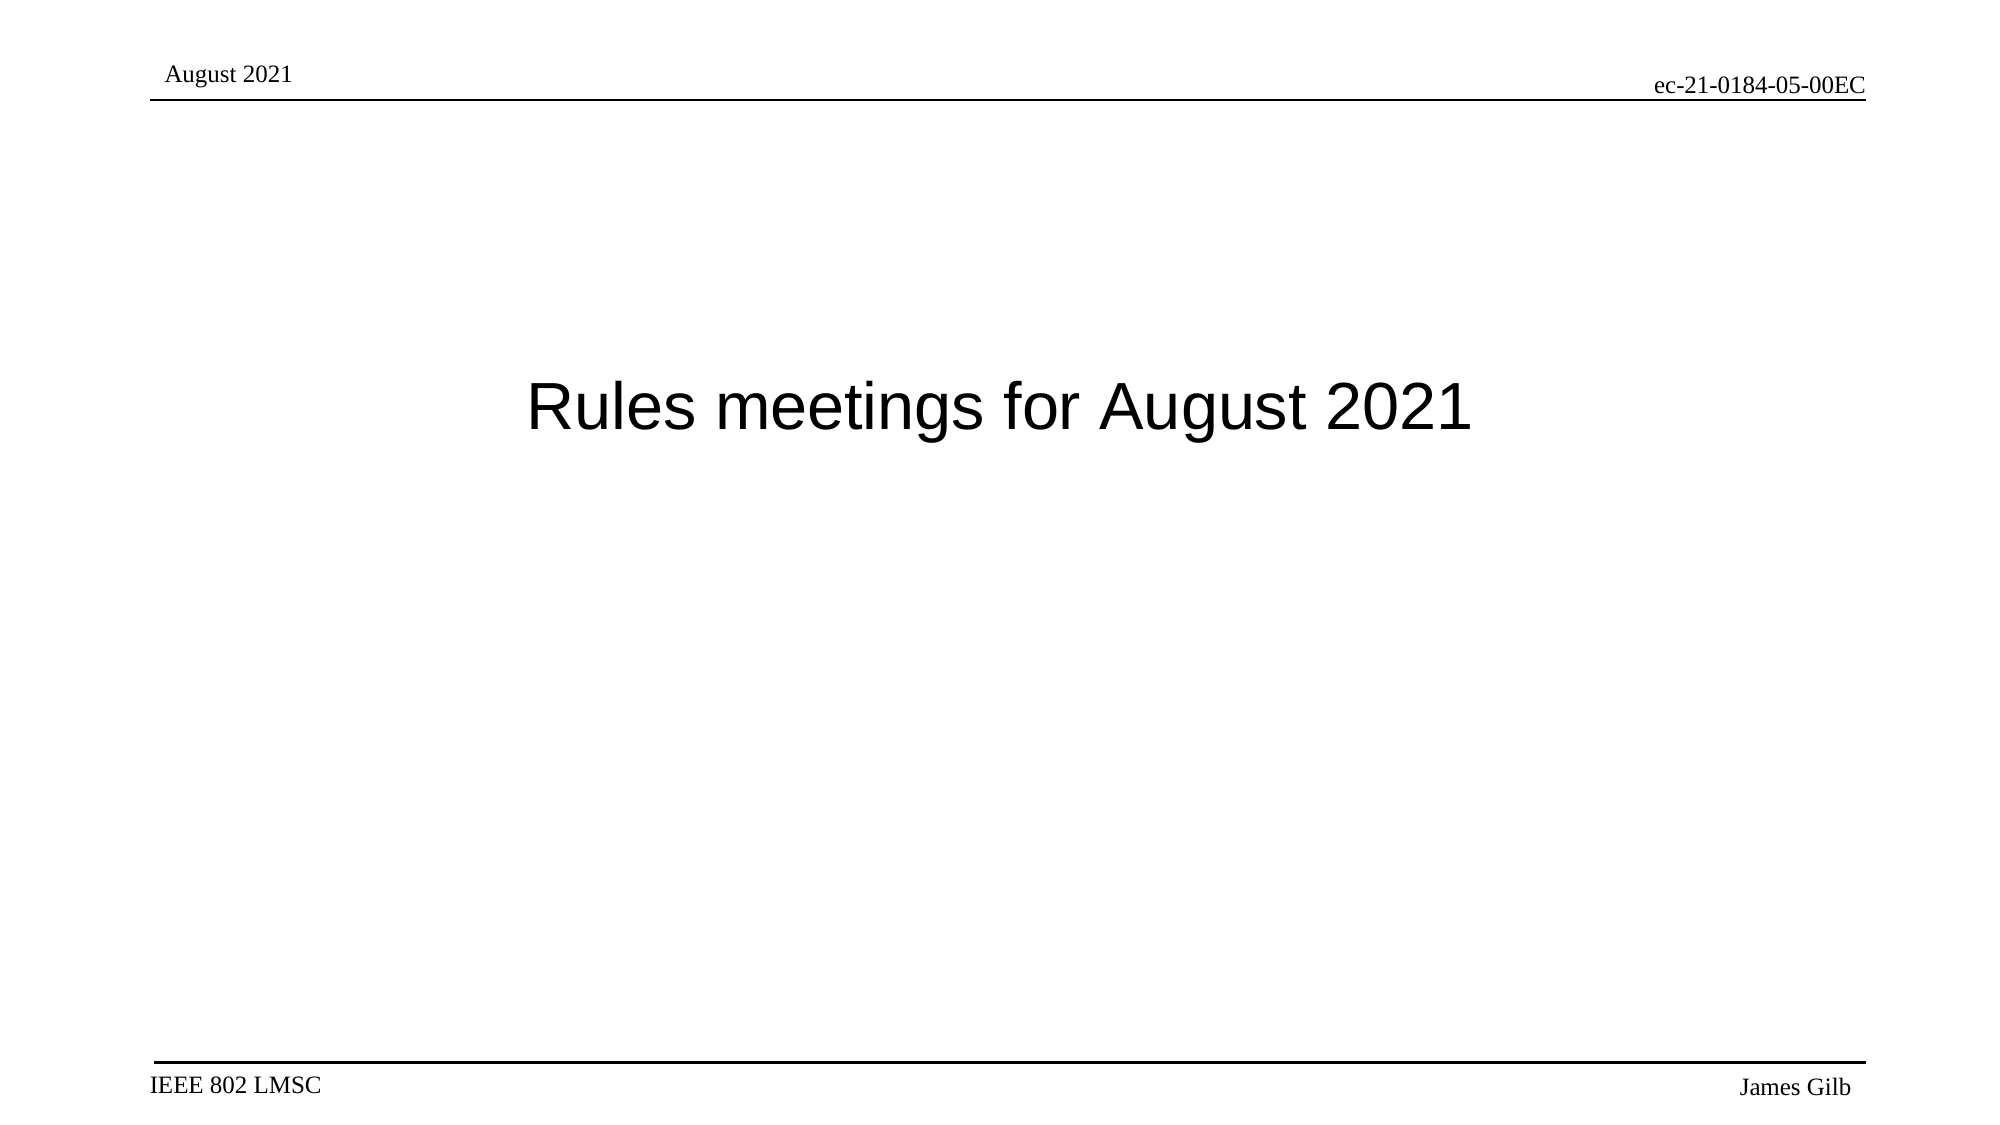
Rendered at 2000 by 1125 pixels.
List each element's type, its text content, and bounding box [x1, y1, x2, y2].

subtitle Rules meetings for August 2021 [125, 112, 1876, 693]
